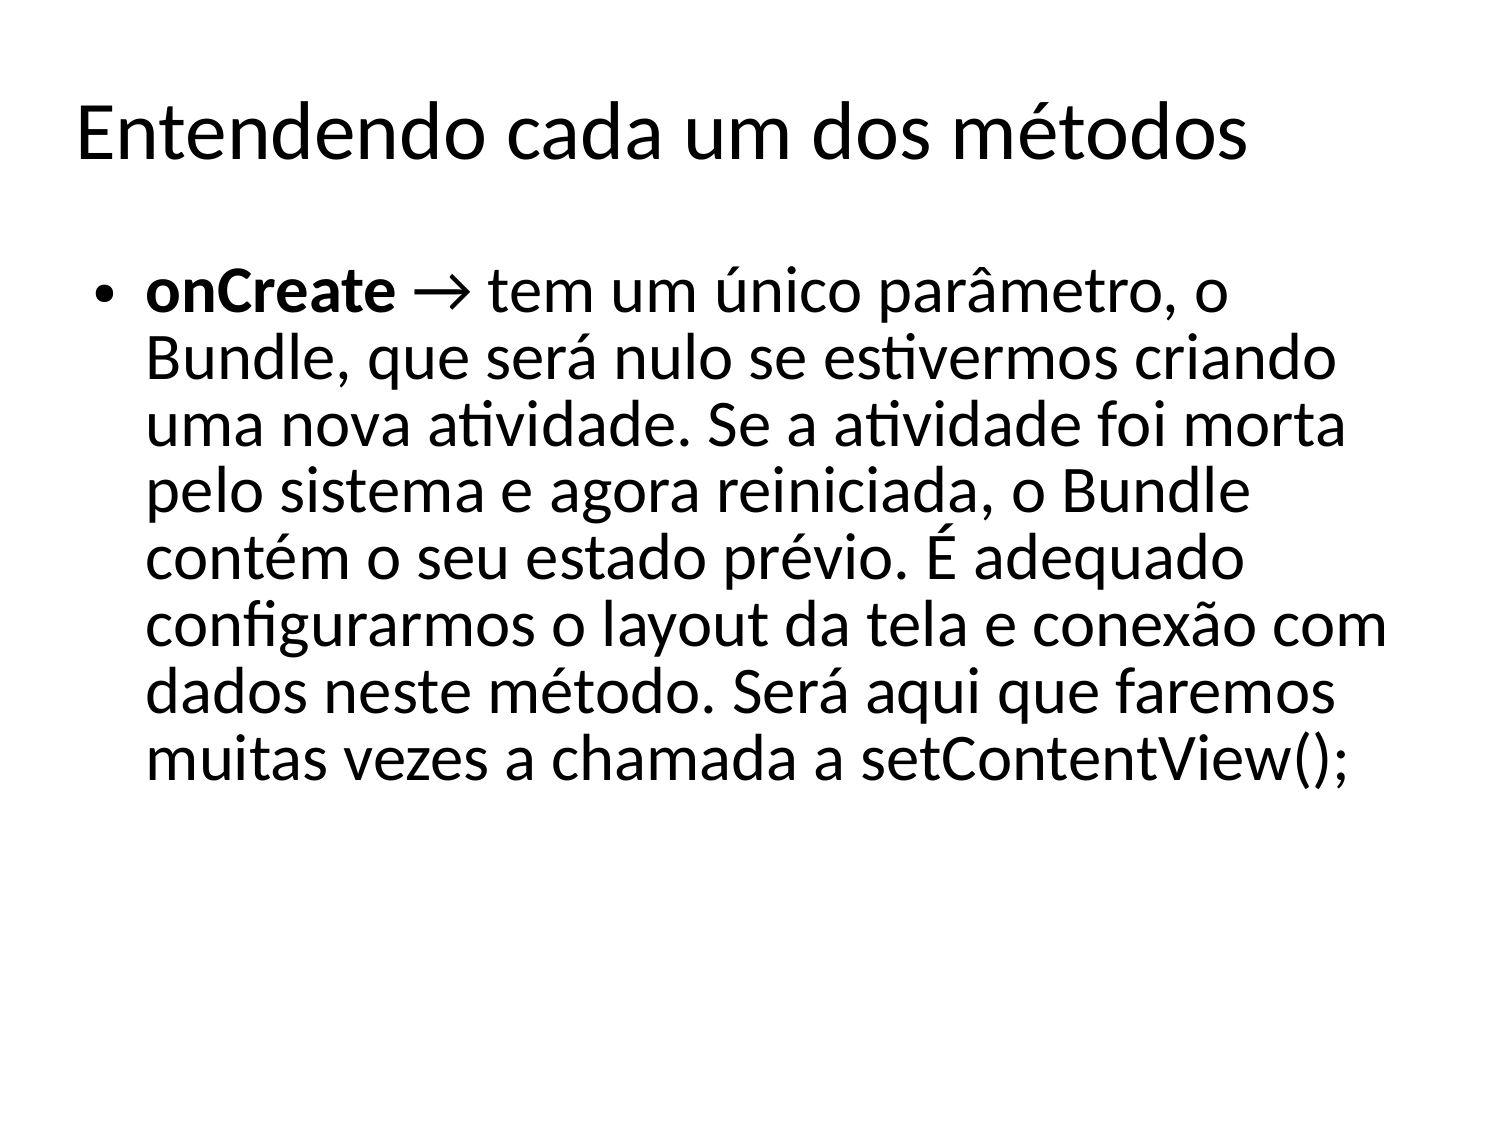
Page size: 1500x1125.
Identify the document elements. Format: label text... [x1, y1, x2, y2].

list onCreate → tem um único parâmetro, o Bundle, que será nulo se estivermos criando uma nova atividade. Se a atividade foi morta pelo sistema e agora reiniciada, o Bundle contém o seu estado prévio. É adequado configurarmos o layout da tela e conexão com dados neste método. Será aqui que faremos muitas vezes a chamada a setContentView(); [75, 262, 1425, 1005]
title Entendendo cada um dos métodos [75, 45, 1425, 233]
